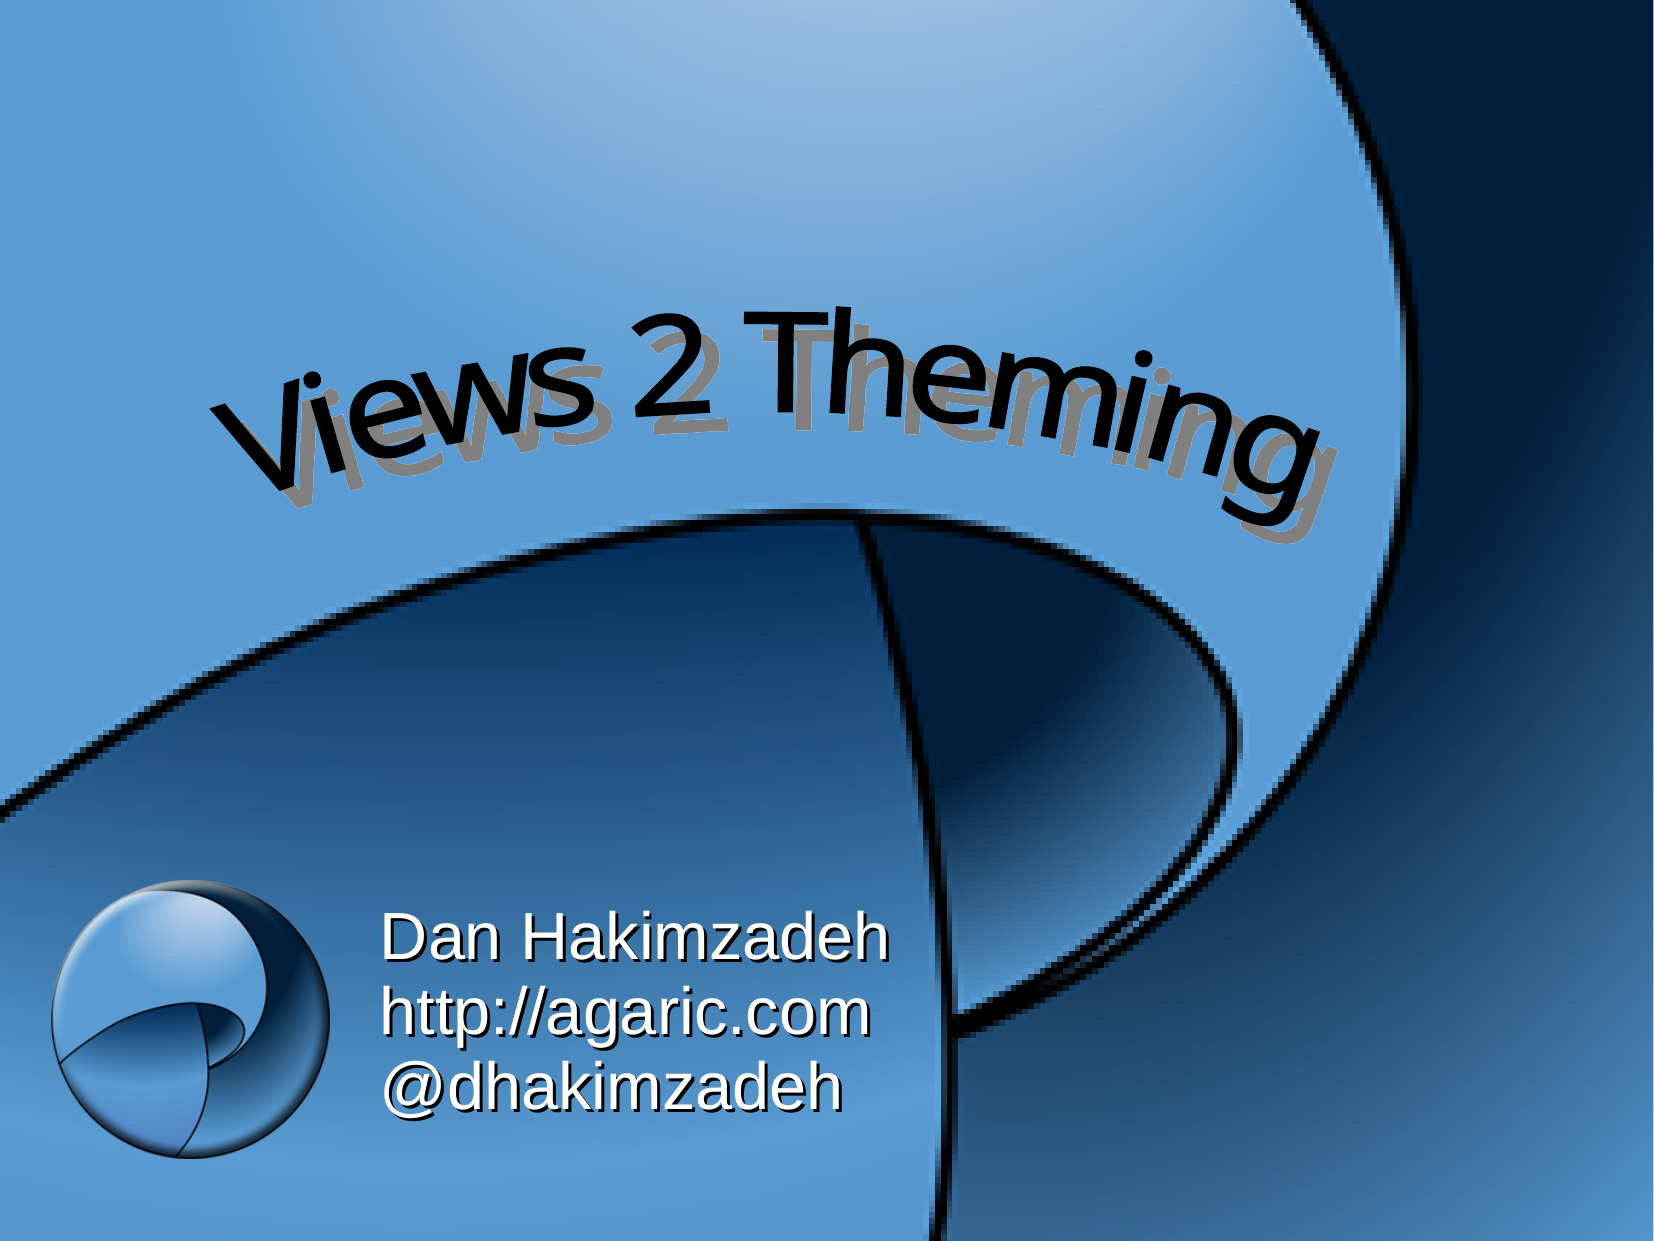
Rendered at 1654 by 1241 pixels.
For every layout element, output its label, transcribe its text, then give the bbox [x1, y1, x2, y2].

text_box Views 2 Theming [1222, 415, 1319, 526]
text_box Views 2 Theming [913, 345, 986, 424]
text_box Views 2 Theming [830, 307, 903, 417]
text_box Views 2 Theming [350, 380, 426, 458]
text_box Views 2 Theming [1149, 385, 1231, 476]
text_box Views 2 Theming [989, 352, 1116, 447]
text_box Dan Hakimzadeh http://agaric.com @dhakimzadeh [364, 892, 1042, 1174]
text_box Views 2 Theming [311, 397, 345, 473]
text_box Views 2 Theming [1115, 376, 1146, 453]
text_box Views 2 Theming [632, 314, 710, 417]
text_box Views 2 Theming [210, 379, 299, 491]
text_box Views 2 Theming [744, 312, 828, 412]
text_box Views 2 Theming [529, 348, 593, 427]
picture [0, 0, 1654, 1241]
text_box Views 2 Theming [411, 353, 528, 445]
